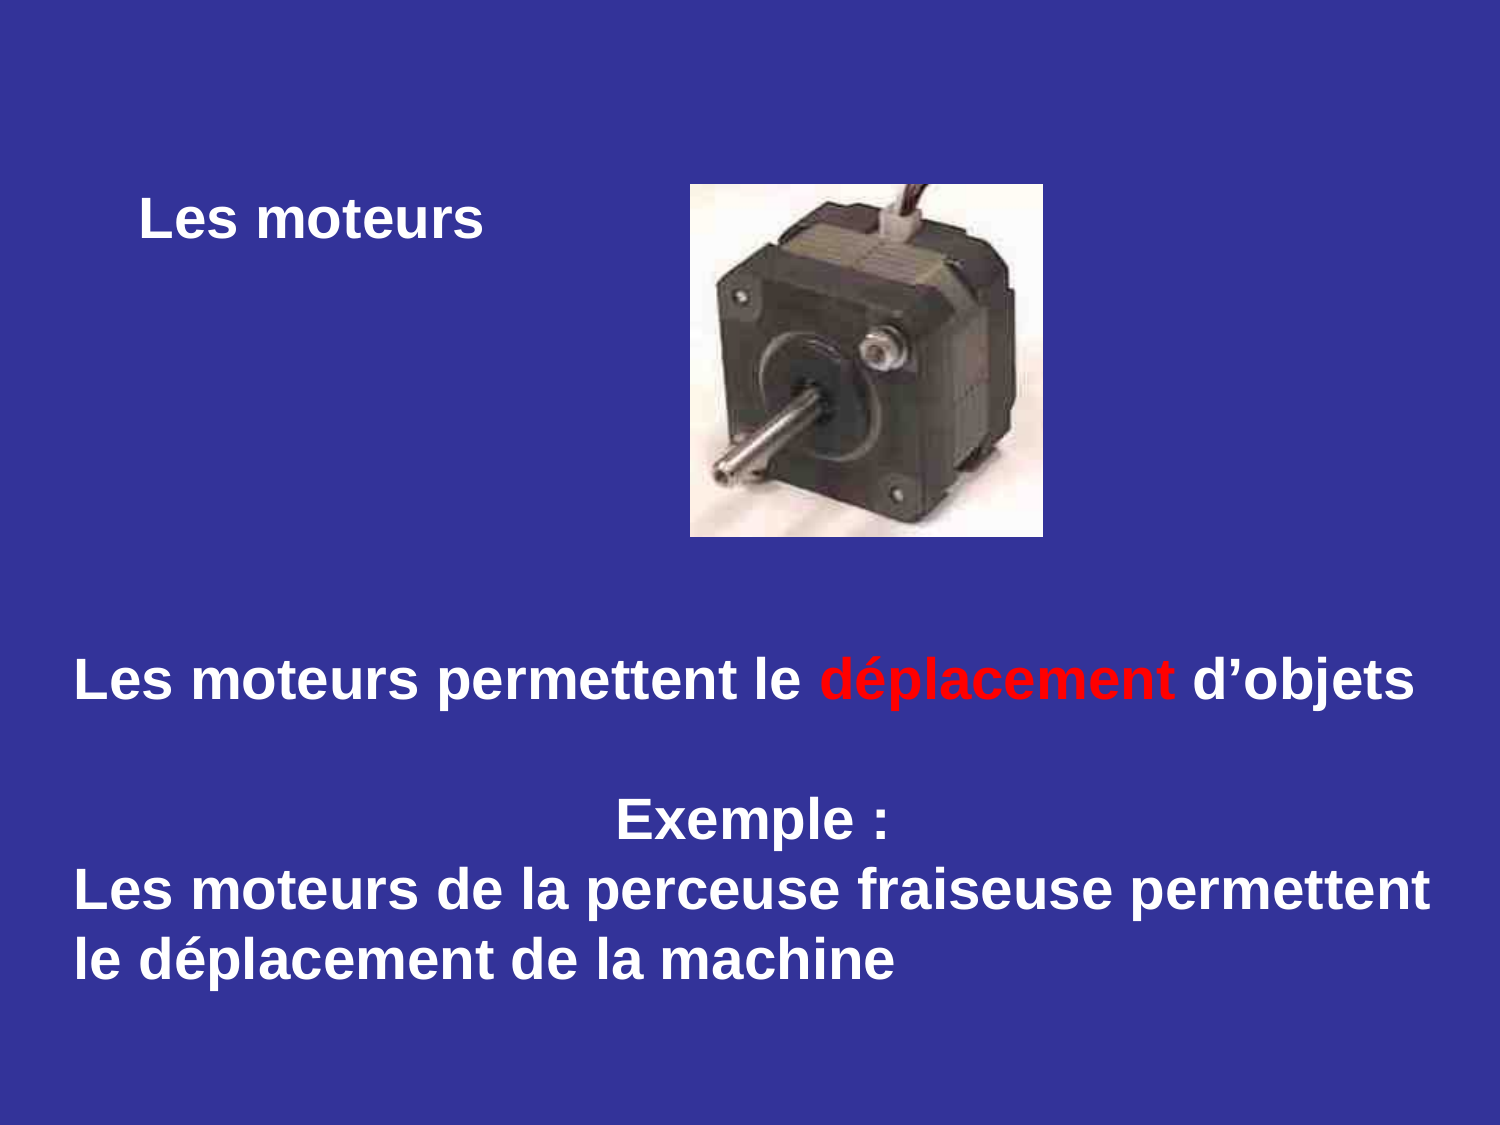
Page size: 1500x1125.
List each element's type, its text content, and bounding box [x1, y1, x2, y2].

text_box Les moteurs [123, 172, 538, 259]
text_box Les moteurs permettent le déplacement d’objets Exemple : Les moteurs de la perceuse fraiseuse permettent le déplacement de la machine [59, 633, 1459, 999]
picture [690, 184, 1043, 537]
